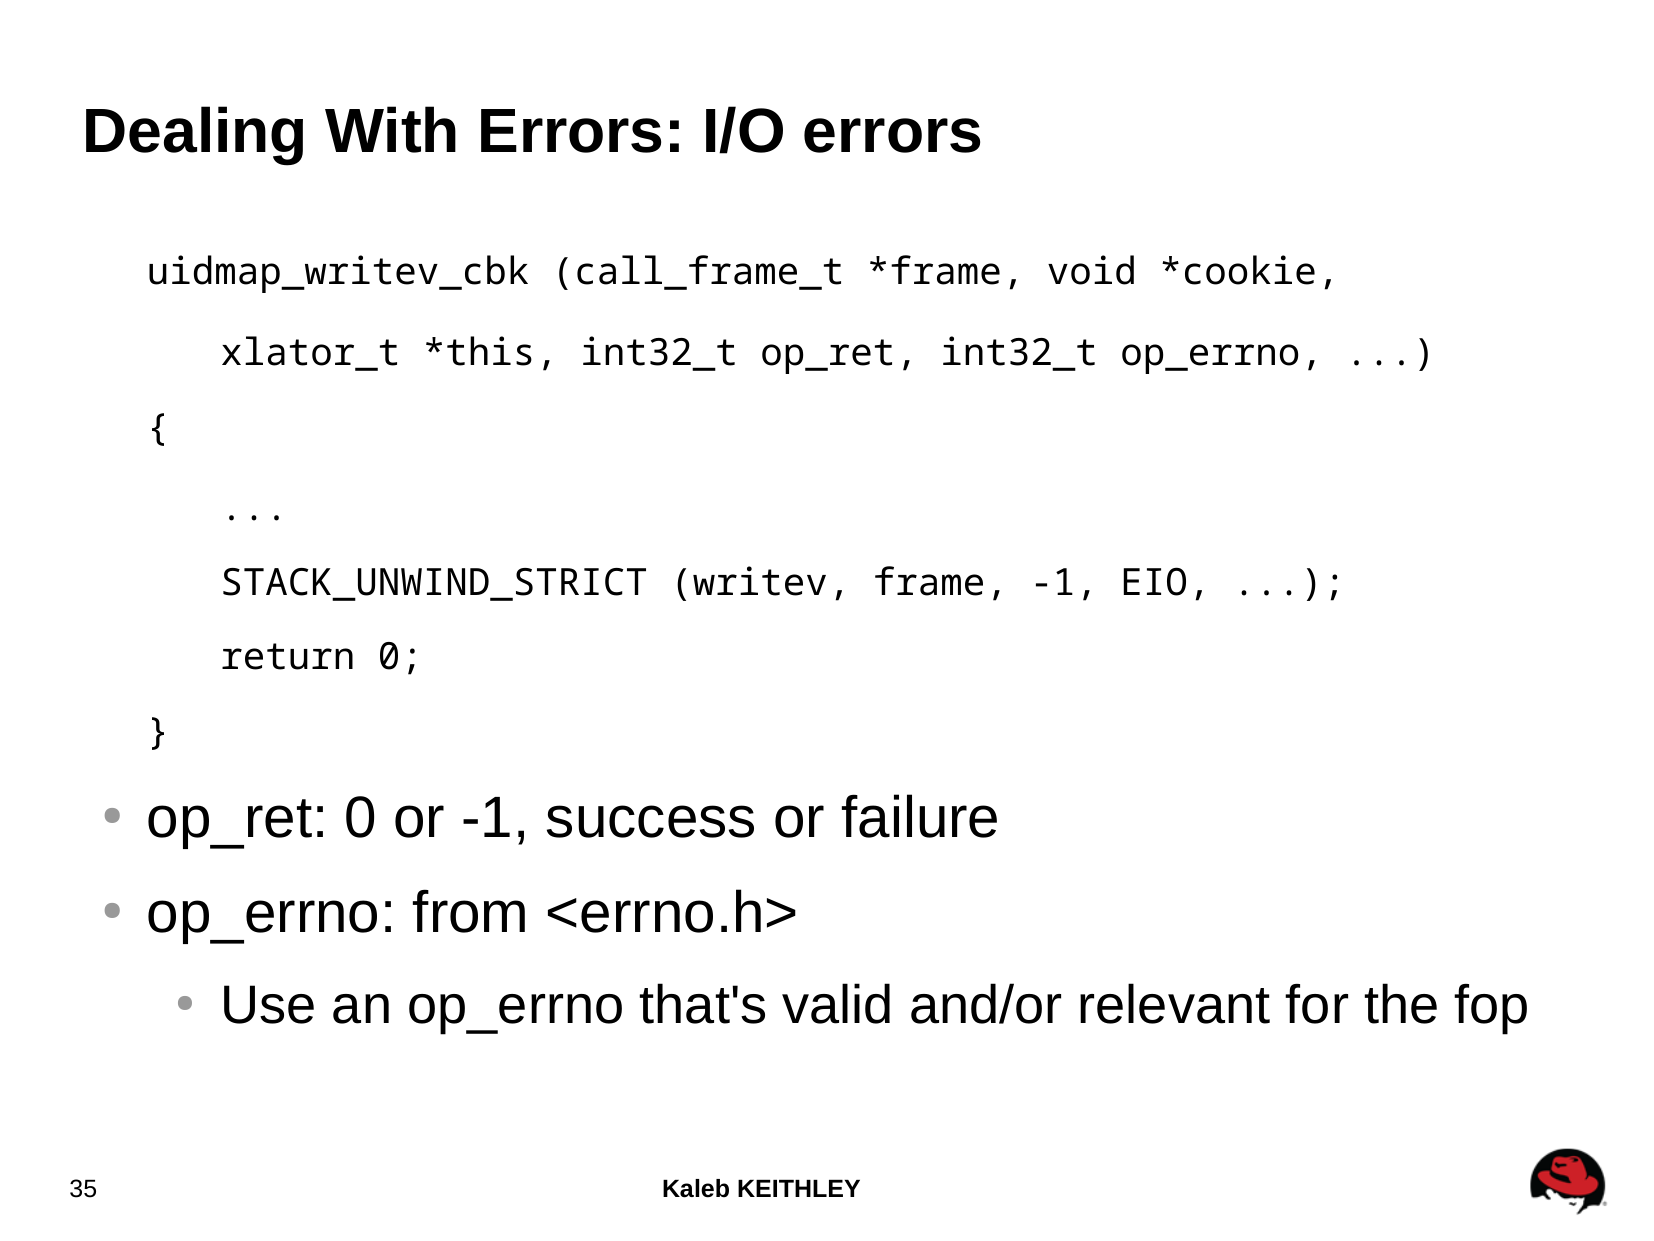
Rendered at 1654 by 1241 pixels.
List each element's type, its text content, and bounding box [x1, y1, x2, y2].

picture [1529, 1146, 1613, 1224]
list uidmap_writev_cbk (call_frame_t *frame, void *cookie, xlator_t *this, int32_t op_ret, int32_t op_errno, ...) { ... STACK_UNWIND_STRICT (writev, frame, -1, EIO, ...); return 0; } op_ret: 0 or -1, success or failure op_errno: from <errno.h> Use an op_errno that's valid and/or relevant for the fop [86, 244, 1576, 1039]
title Dealing With Errors: I/O errors [82, 37, 1571, 226]
